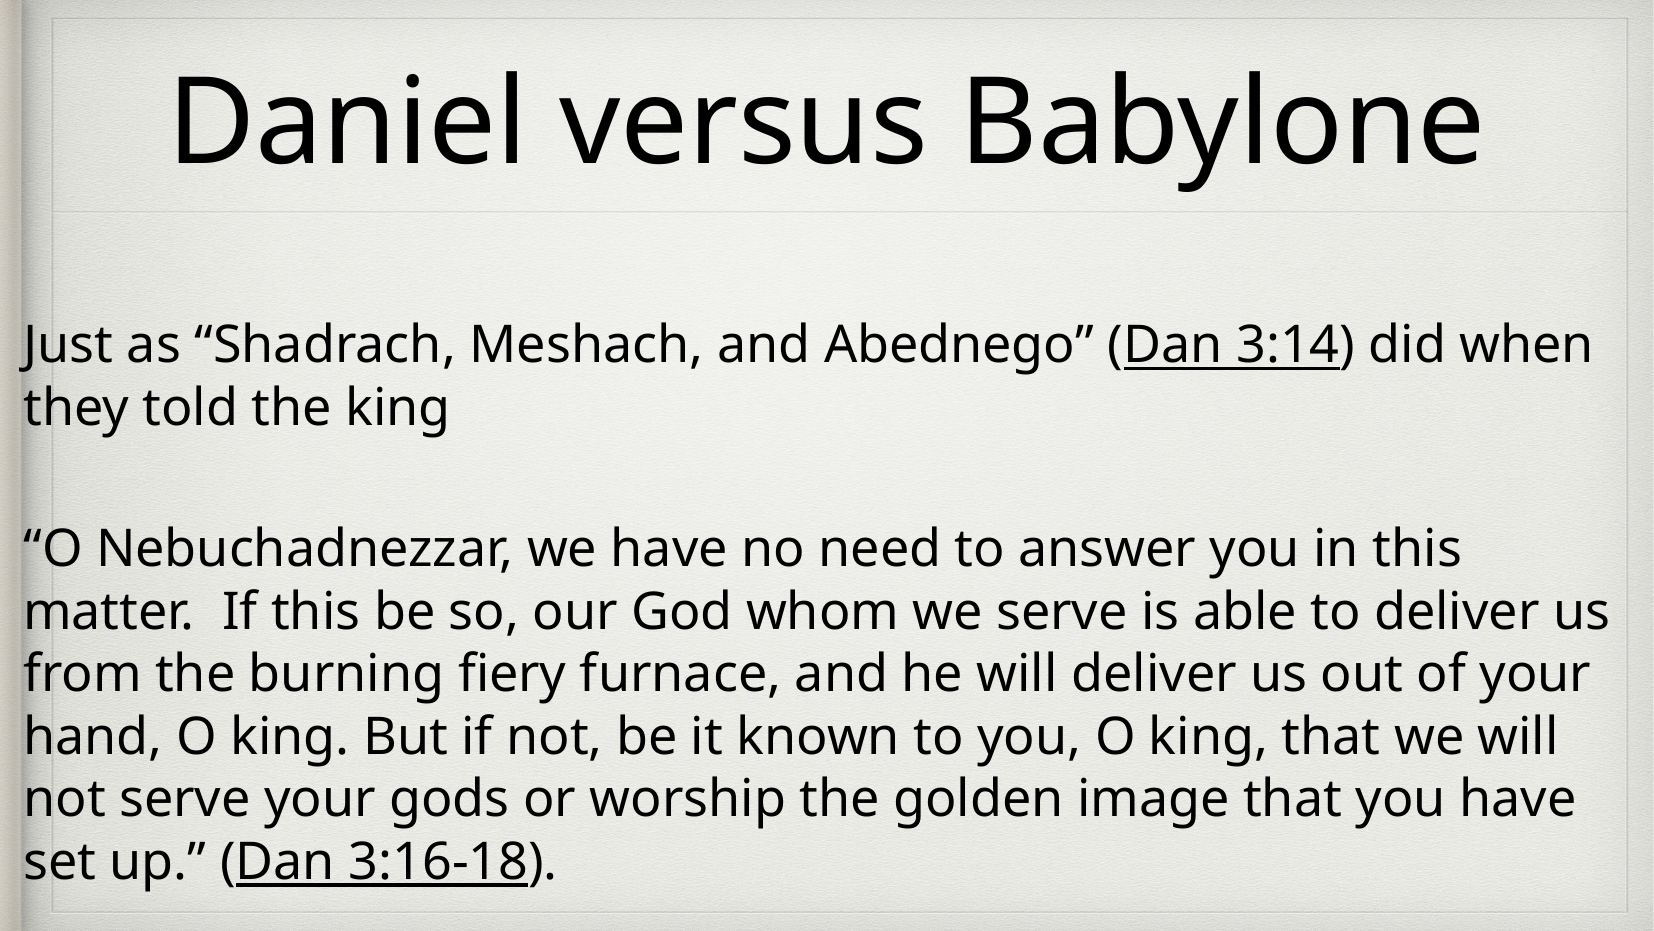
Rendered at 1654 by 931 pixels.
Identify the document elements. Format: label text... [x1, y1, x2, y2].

title Daniel versus Babylone [116, 30, 1538, 200]
list Just as “Shadrach, Meshach, and Abednego” (Dan 3:14) did when they told the king “O Nebuchadnezzar, we have no need to answer you in this matter. If this be so, our God whom we serve is able to deliver us from the burning fiery furnace, and he will deliver us out of your hand, O king. But if not, be it known to you, O king, that we will not serve your gods or worship the golden image that you have set up.” (Dan 3:16-18). [15, 270, 1654, 931]
picture [0, 0, 1654, 931]
